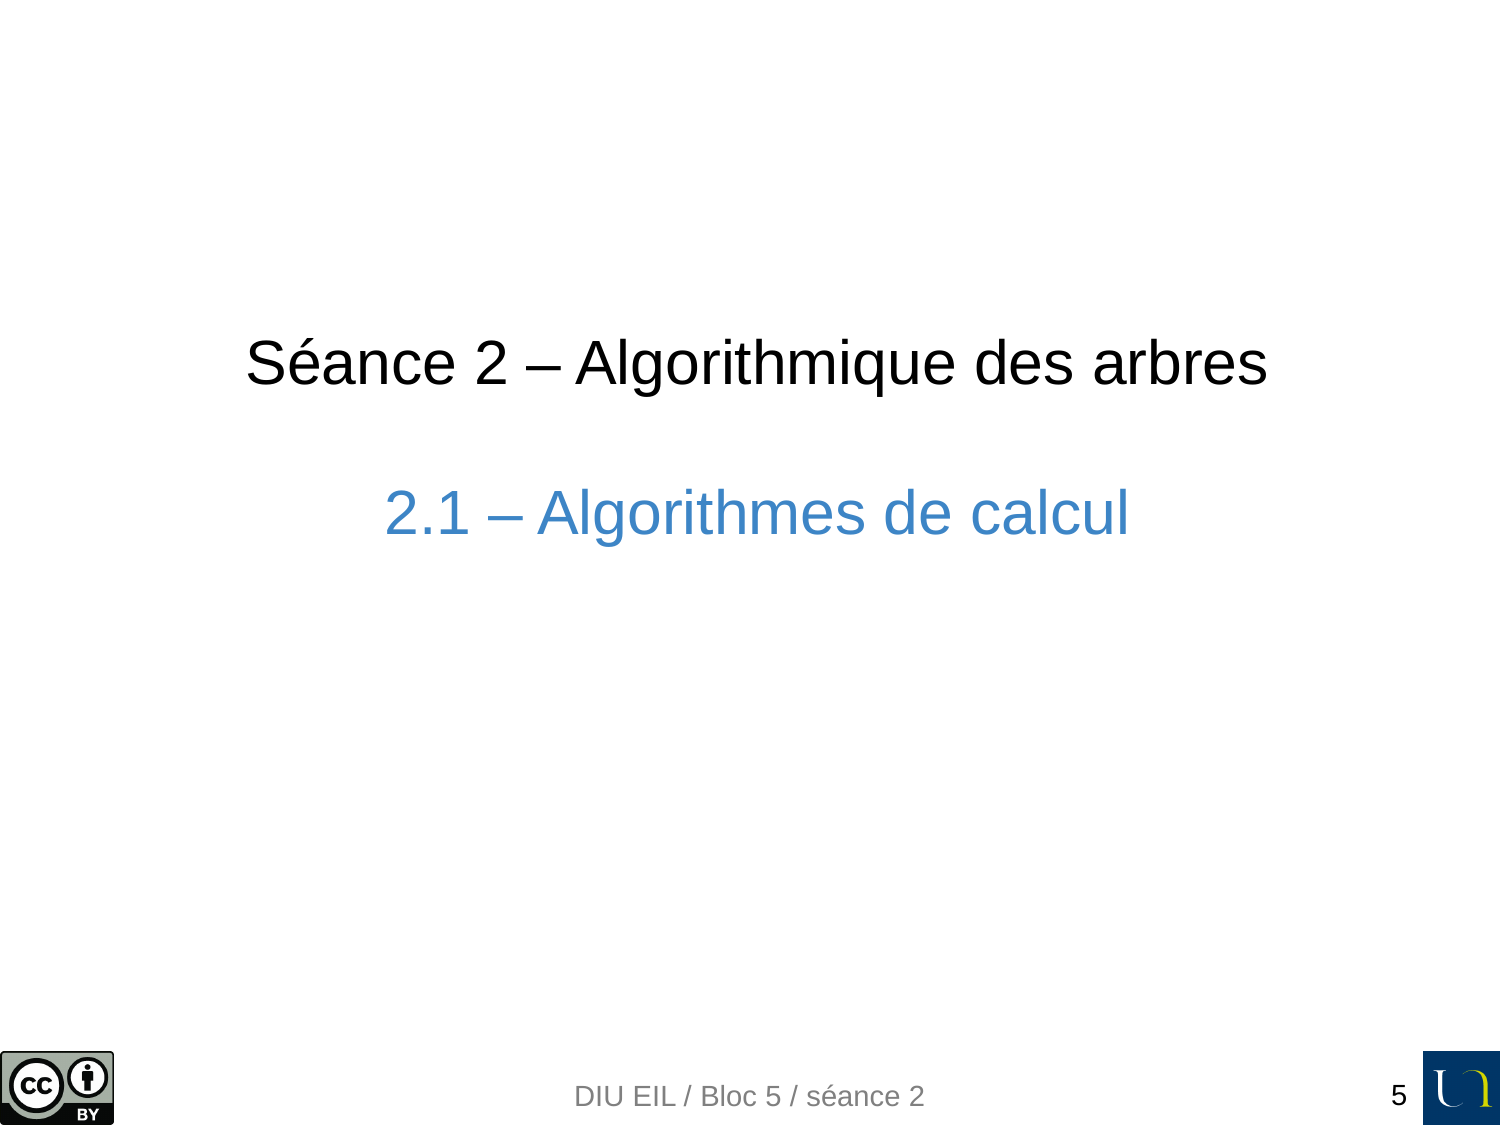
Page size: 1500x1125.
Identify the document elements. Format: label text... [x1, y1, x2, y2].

picture [1417, 1051, 1500, 1125]
text_box Séance 2 – Algorithmique des arbres 2.1 – Algorithmes de calcul [59, 307, 1457, 756]
title [51, 162, 1449, 612]
picture [0, 1051, 114, 1125]
